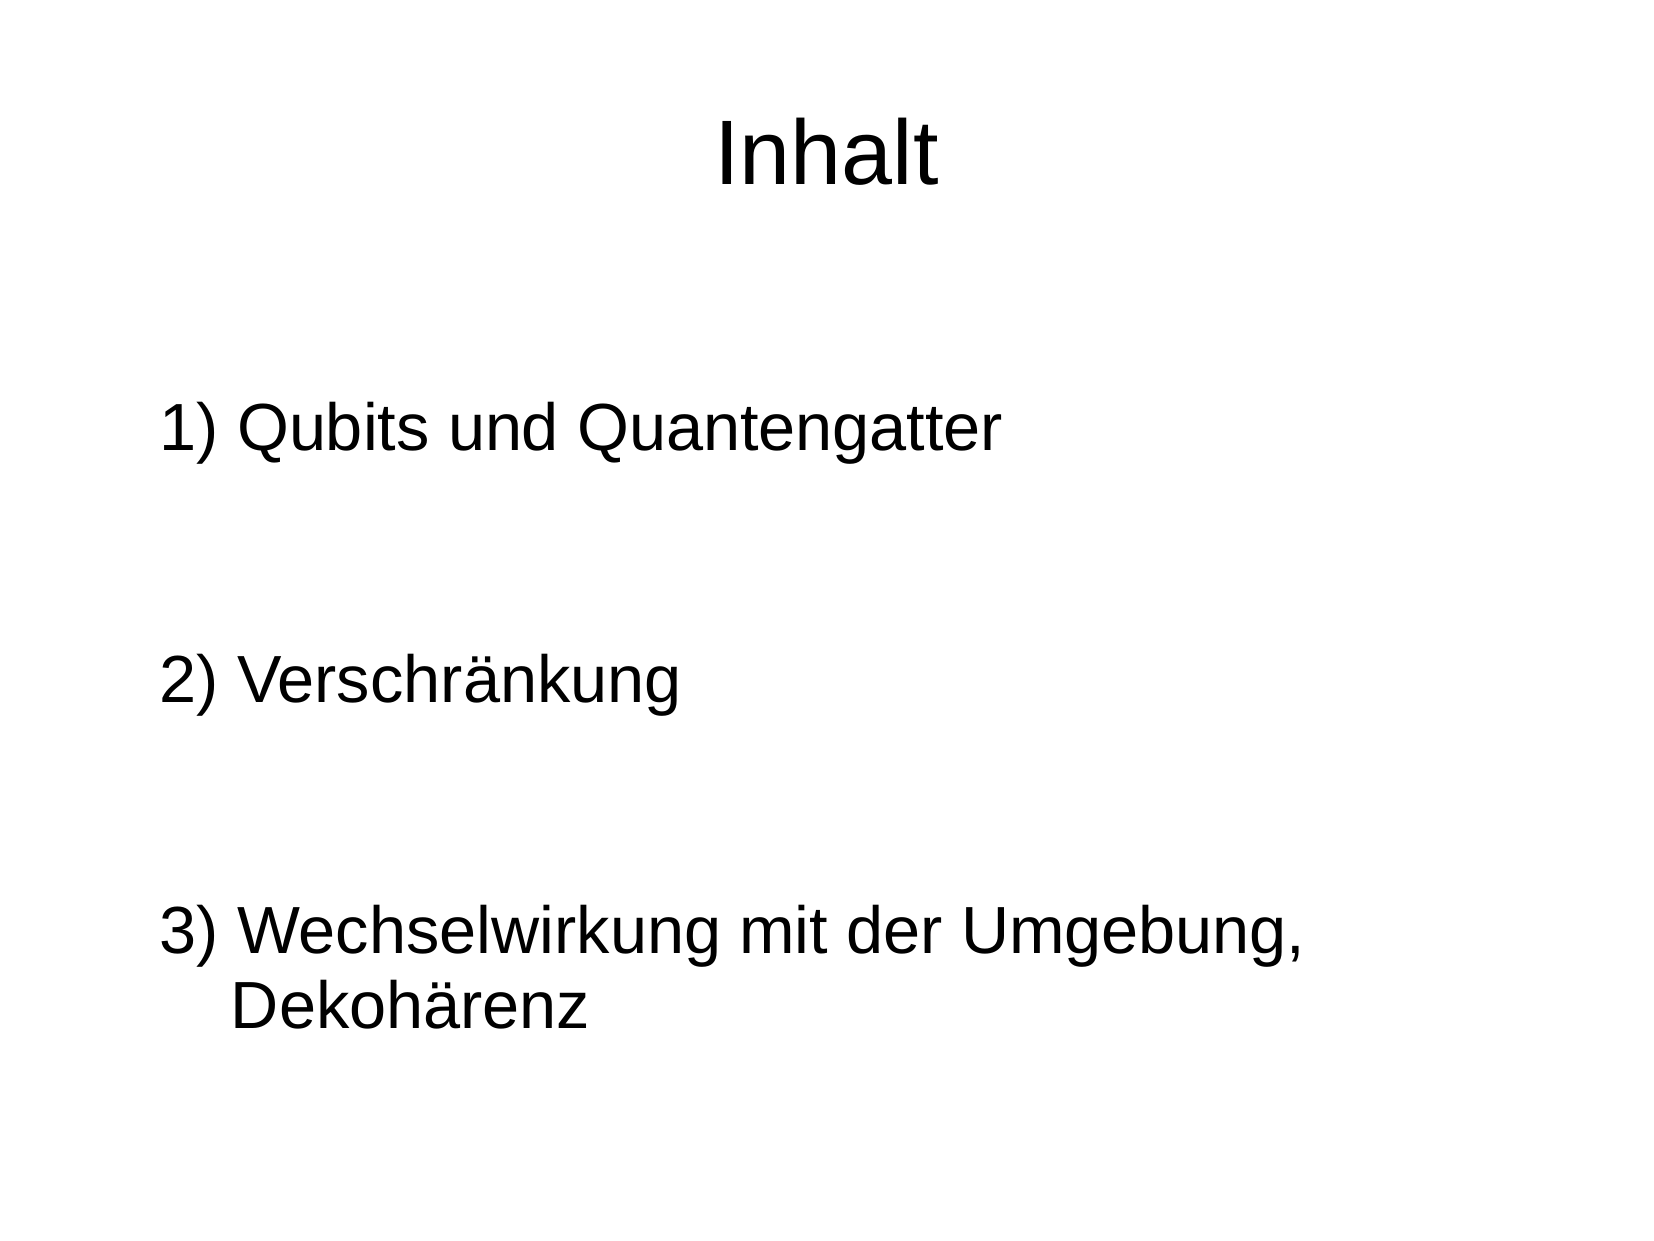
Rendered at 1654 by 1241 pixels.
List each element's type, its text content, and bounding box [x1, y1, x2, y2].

list Qubits und Quantengatter Verschränkung Wechselwirkung mit der Umgebung, Dekohärenz [141, 389, 1477, 1043]
title Inhalt [82, 49, 1571, 257]
